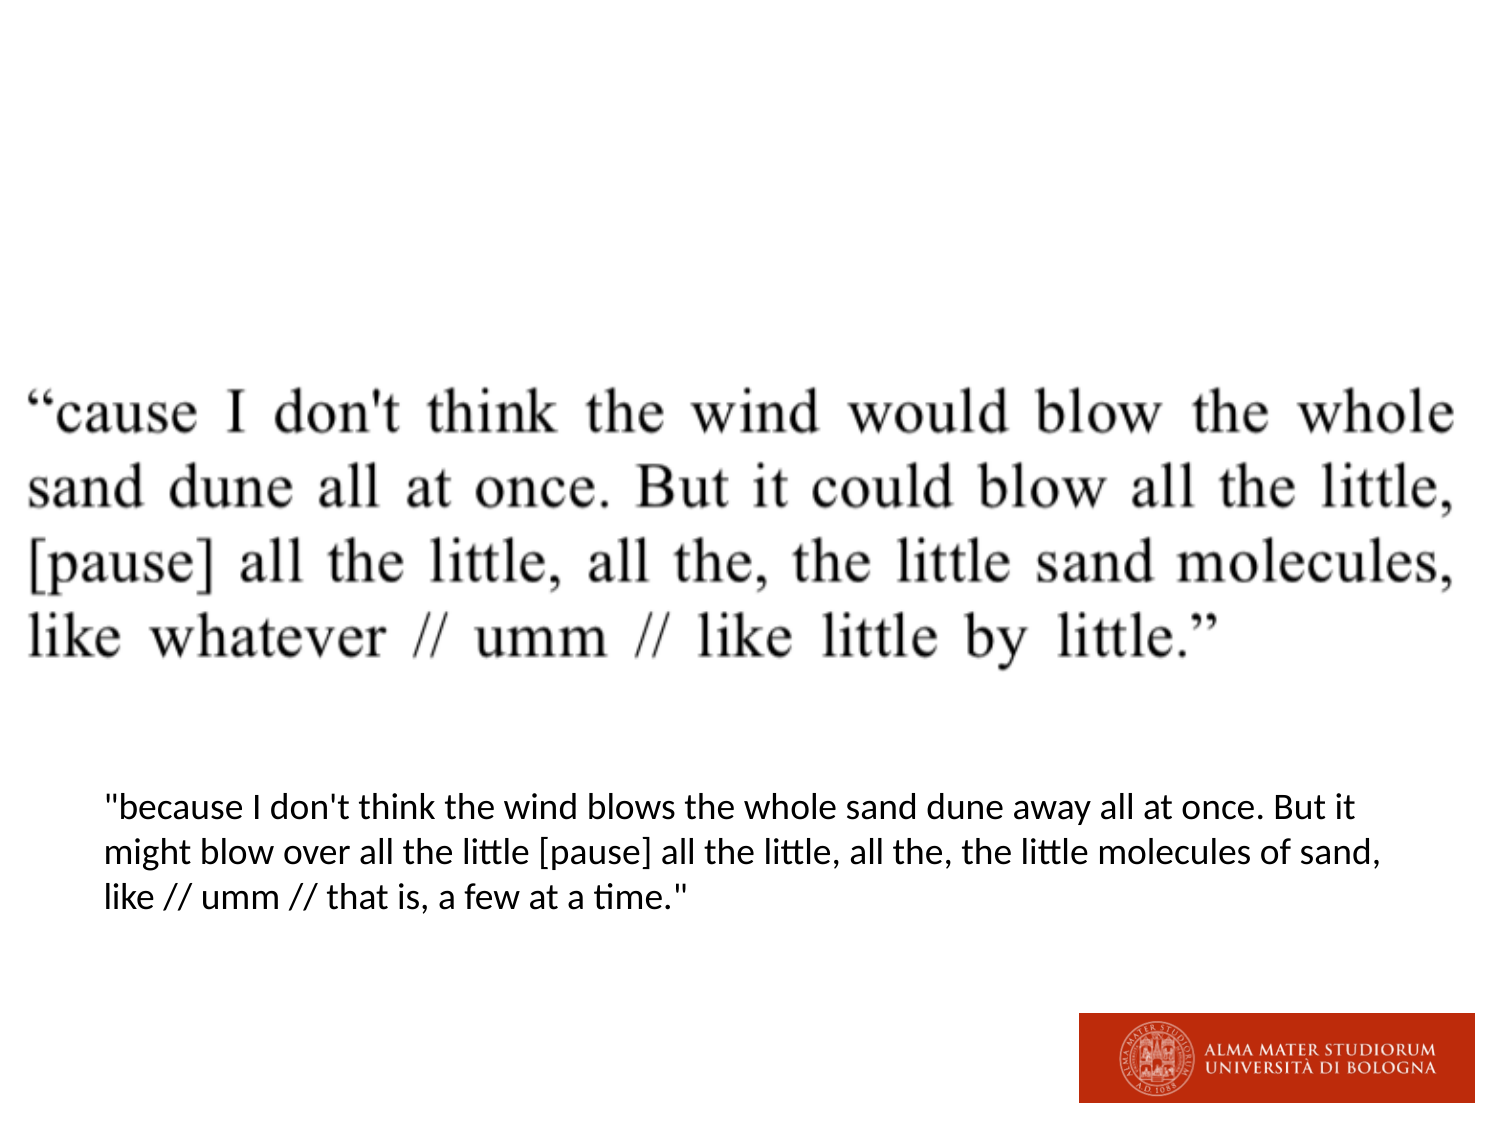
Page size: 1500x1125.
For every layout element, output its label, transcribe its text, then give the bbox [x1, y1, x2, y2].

text_box "because I don't think the wind blows the whole sand dune away all at once. But it might blow over all the little [pause] all the little, all the, the little molecules of sand, like // umm // that is, a few at a time." [89, 774, 1412, 924]
picture [0, 376, 1498, 681]
